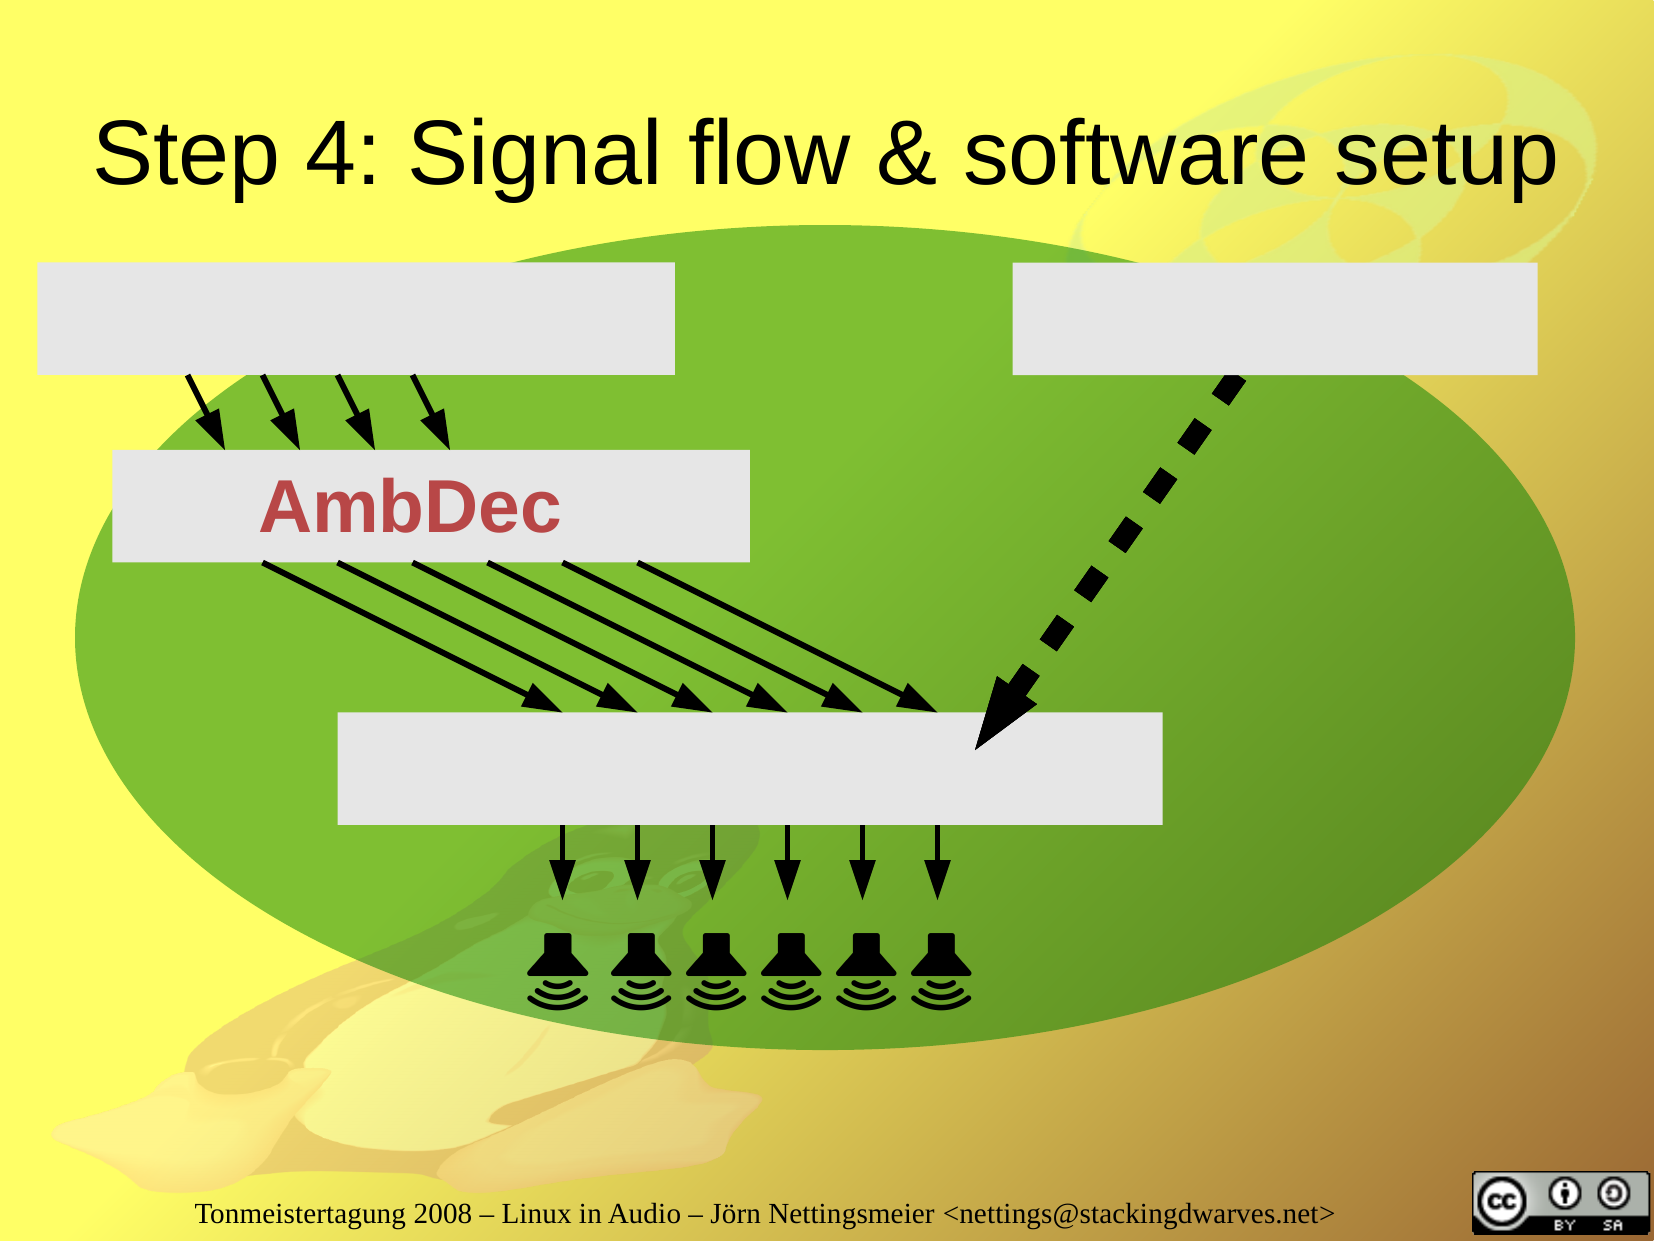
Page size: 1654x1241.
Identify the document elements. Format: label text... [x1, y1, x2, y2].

title Step 4: Signal flow & software setup [82, 56, 1571, 250]
text_box [37, 250, 1576, 1051]
text_box [157, 409, 222, 449]
text_box AmbDec [112, 449, 750, 563]
picture [516, 929, 984, 1013]
picture [1472, 1171, 1651, 1235]
